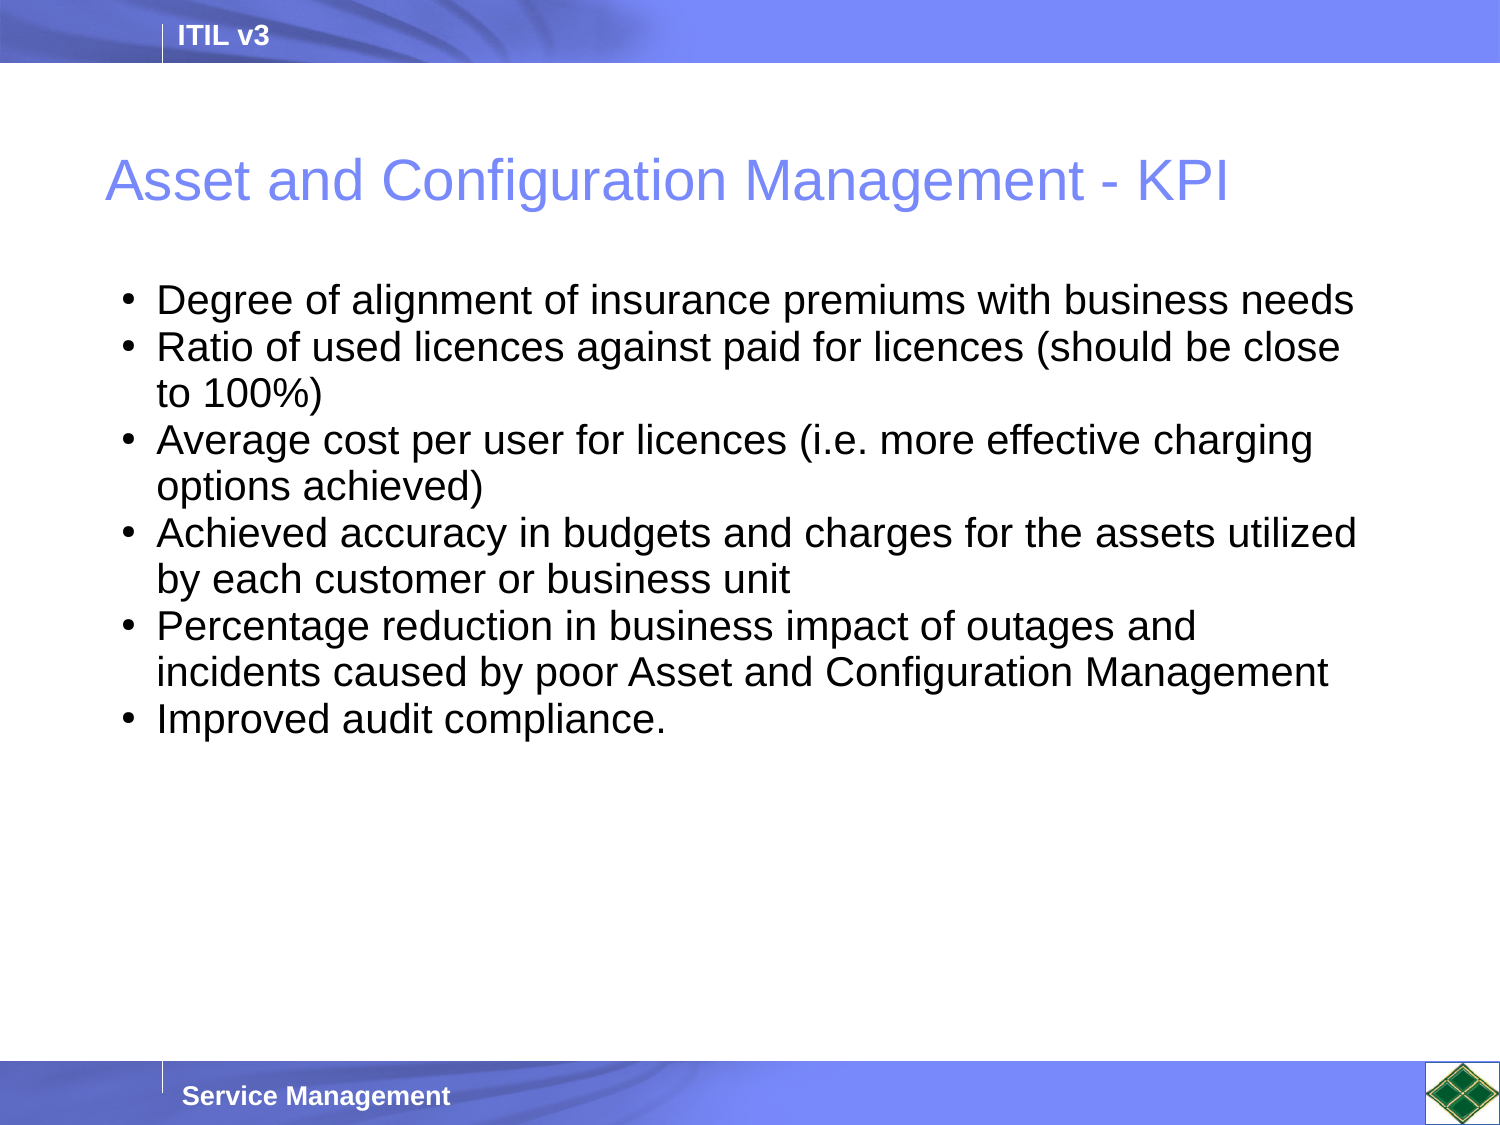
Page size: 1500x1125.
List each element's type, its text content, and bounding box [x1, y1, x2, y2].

text_box Asset and Configuration Management - KPI [90, 121, 1443, 221]
picture [0, 1061, 1500, 1125]
text_box Degree of alignment of insurance premiums with business needs Ratio of used licences against paid for licences (should be close to 100%) Average cost per user for licences (i.e. more effective charging options achieved) Achieved accuracy in budgets and charges for the assets utilized by each customer or business unit Percentage reduction in business impact of outages and incidents caused by poor Asset and Configuration Management Improved audit compliance. [106, 269, 1382, 753]
picture [1426, 1063, 1499, 1124]
picture [0, 0, 1500, 63]
